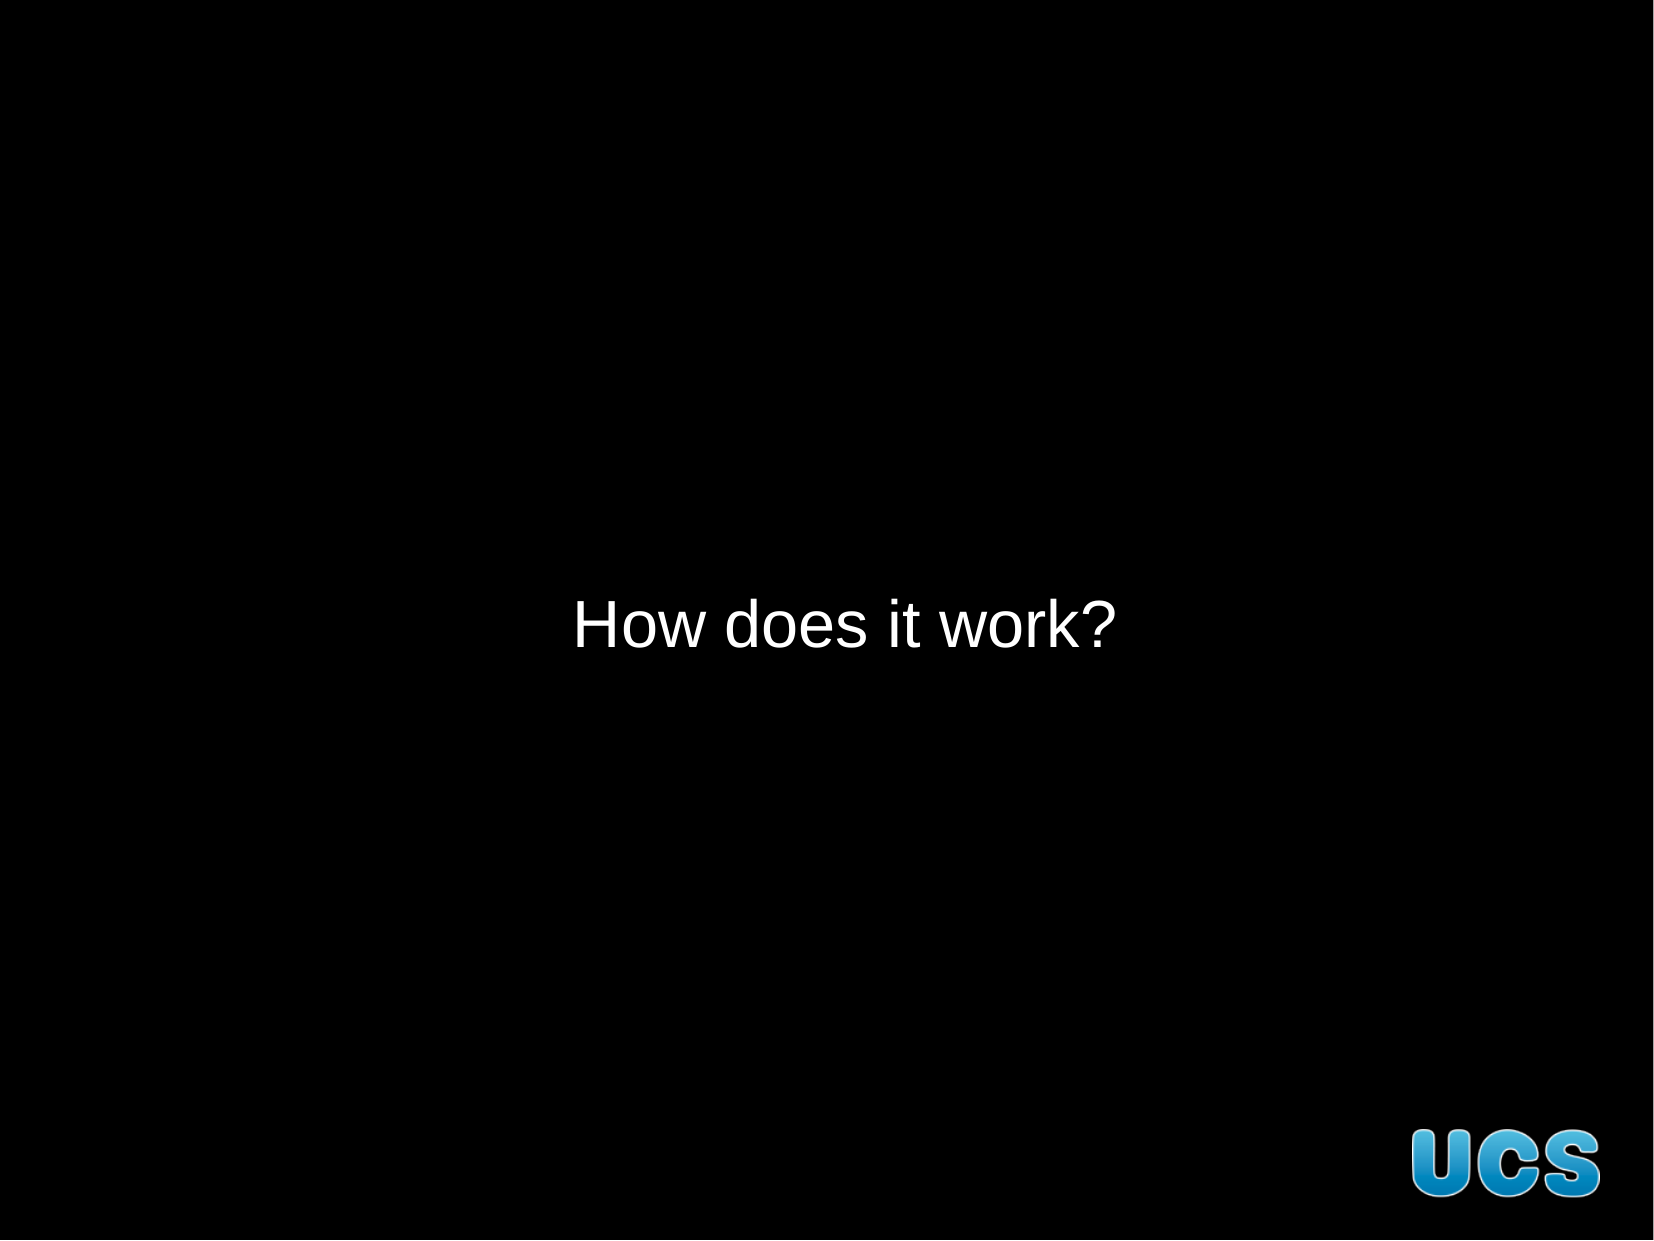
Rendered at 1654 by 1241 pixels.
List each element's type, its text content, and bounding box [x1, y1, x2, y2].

picture [1412, 1129, 1600, 1199]
subtitle How does it work? [121, 58, 1534, 1191]
